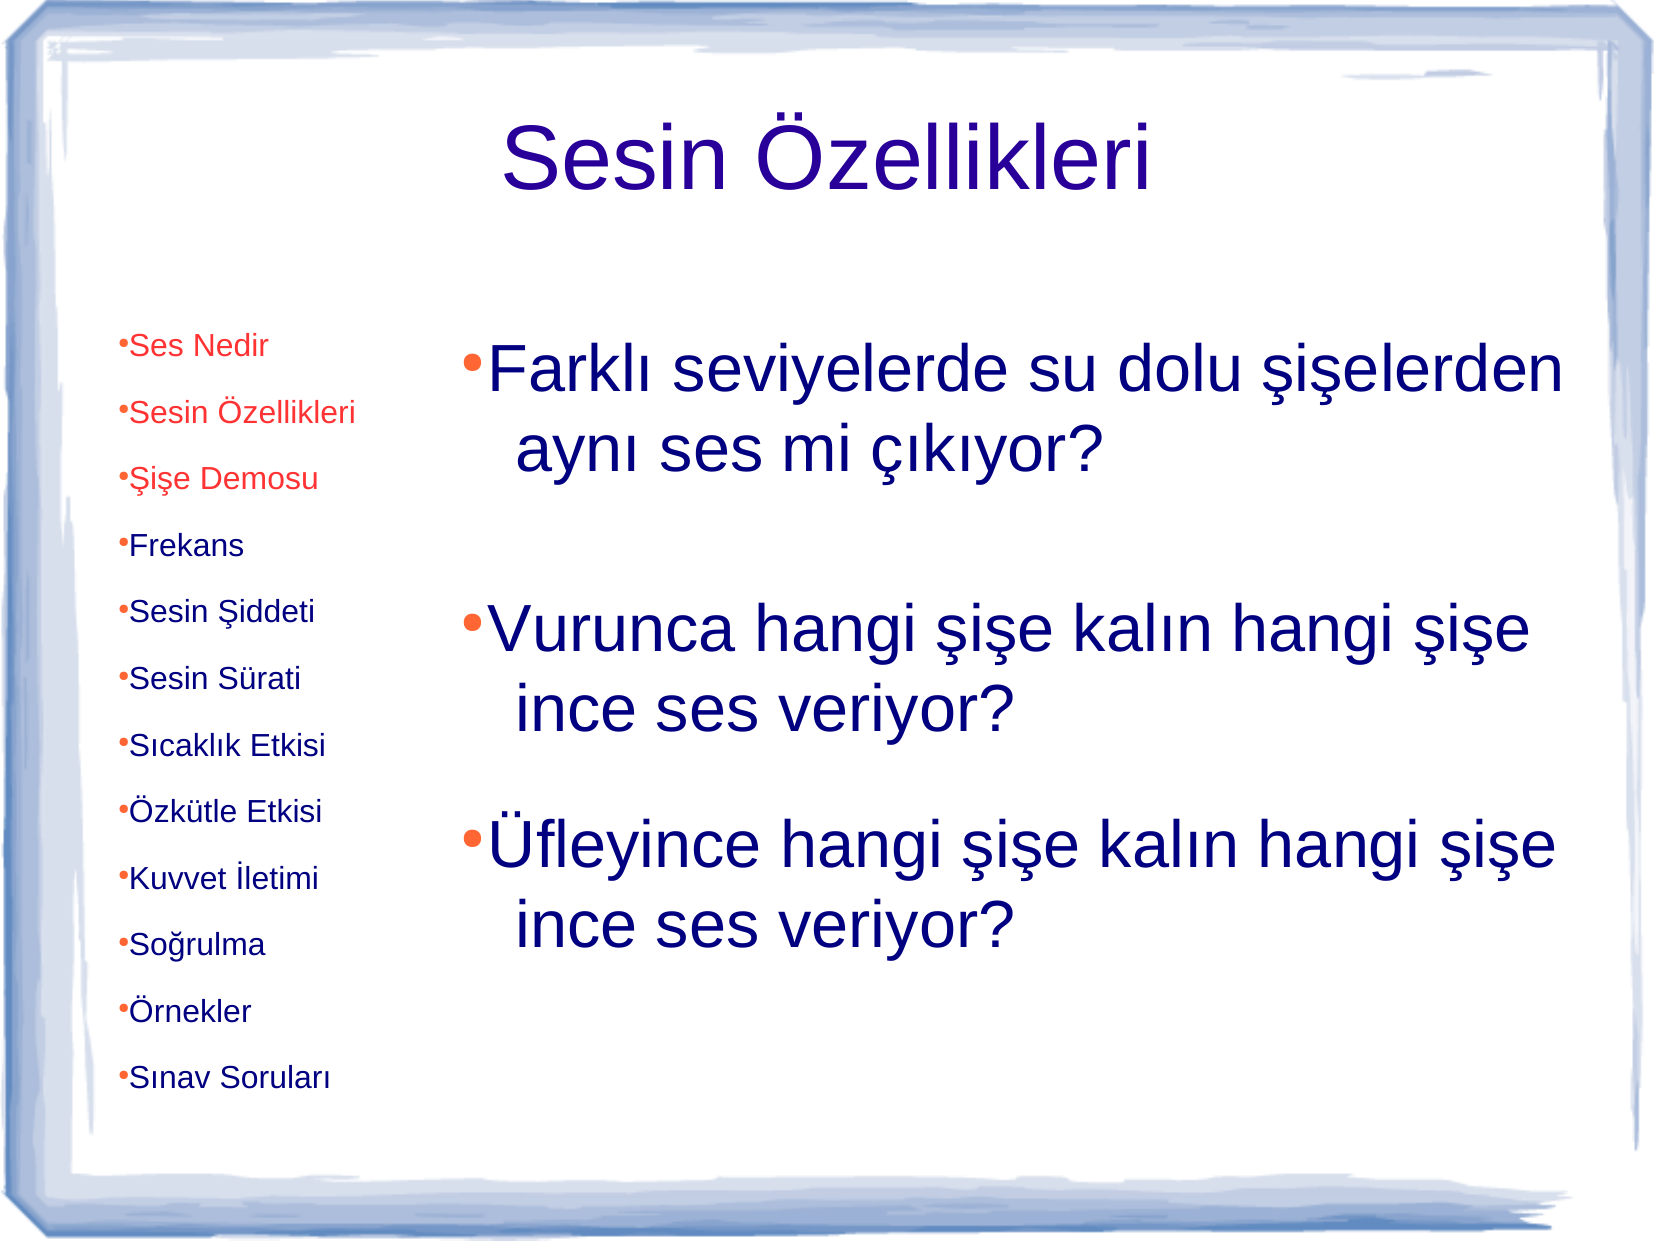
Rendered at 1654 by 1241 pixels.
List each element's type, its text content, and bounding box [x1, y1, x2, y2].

title Sesin Özellikleri [82, 49, 1571, 257]
list Ses Nedir Sesin Özellikleri Şişe Demosu Frekans Sesin Şiddeti Sesin Sürati Sıcaklık Etkisi Özkütle Etkisi Kuvvet İletimi Soğrulma Örnekler Sınav Soruları [118, 324, 438, 1097]
text_box Vurunca hangi şişe kalın hangi şişe ince ses veriyor? [460, 584, 1572, 775]
list Farklı seviyelerde su dolu şişelerden aynı ses mi çıkıyor? [460, 324, 1572, 517]
text_box Üfleyince hangi şişe kalın hangi şişe ince ses veriyor? [460, 800, 1572, 991]
